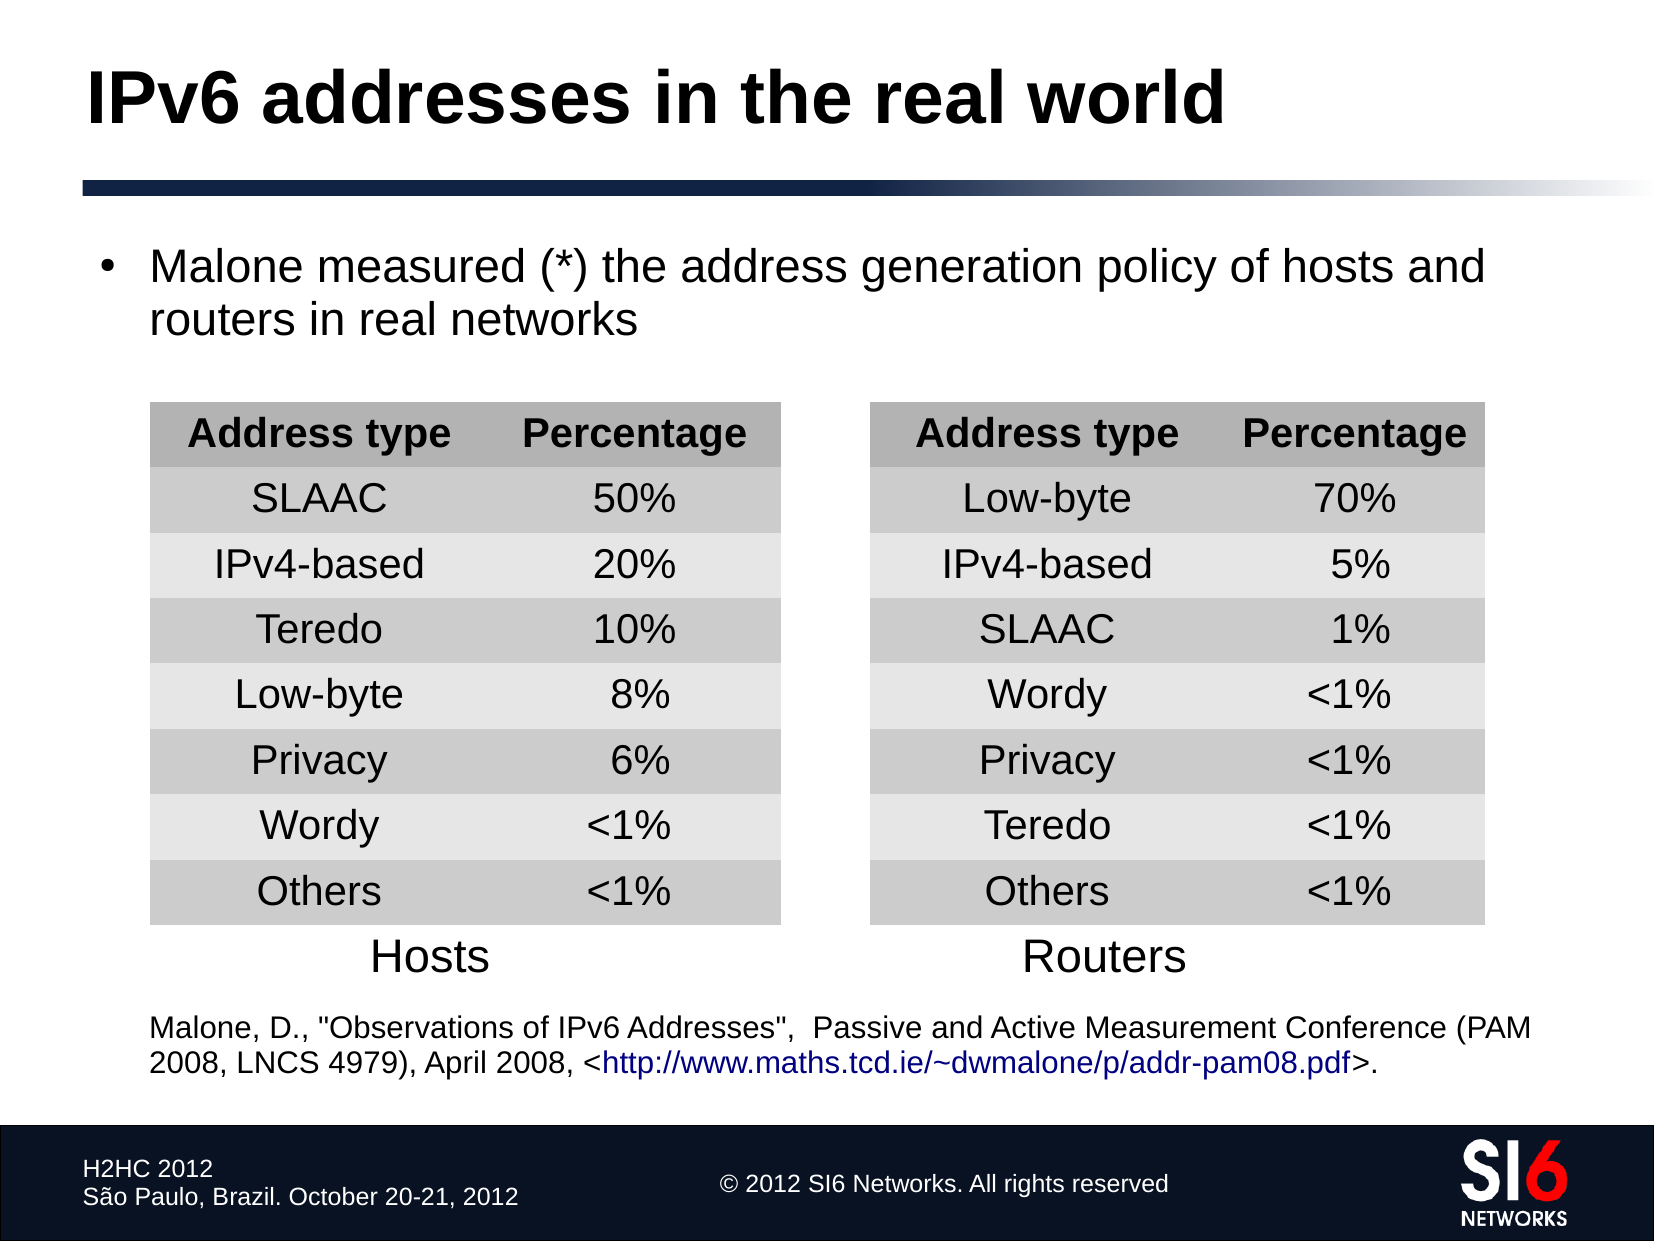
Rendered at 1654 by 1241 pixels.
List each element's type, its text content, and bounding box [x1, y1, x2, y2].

table_cell <1% [1225, 860, 1485, 925]
table_cell Others [870, 860, 1225, 925]
list Hosts Routers Malone, D., "Observations of IPv6 Addresses", Passive and Active Measurement Conference (PAM 2008, LNCS 4979), April 2008, <http://www.maths.tcd.ie/~dwmalone/p/addr-pam08.pdf>. [82, 930, 1571, 1081]
table_cell IPv4-based [870, 533, 1225, 598]
picture [1461, 1139, 1567, 1226]
table_cell <1% [1225, 794, 1485, 860]
table_header Percentage [1225, 402, 1485, 467]
table_cell 70% [1225, 467, 1485, 533]
table_cell Low-byte [150, 663, 489, 729]
table_cell Others [150, 860, 489, 925]
table_cell 6% [489, 729, 781, 794]
table_cell IPv4-based [150, 533, 489, 598]
table_cell SLAAC [870, 598, 1225, 663]
table_cell <1% [1225, 663, 1485, 729]
table_cell <1% [489, 794, 781, 860]
table_cell 50% [489, 467, 781, 533]
list Malone measured (*) the address generation policy of hosts and routers in real networks [82, 240, 1571, 346]
table_cell Privacy [870, 729, 1225, 794]
table_cell <1% [489, 860, 781, 925]
table_header Address type [870, 402, 1225, 467]
table_cell Low-byte [870, 467, 1225, 533]
table_cell Privacy [150, 729, 489, 794]
table_cell 20% [489, 533, 781, 598]
table_cell 8% [489, 663, 781, 729]
table_cell 10% [489, 598, 781, 663]
table_cell Wordy [870, 663, 1225, 729]
table_cell Wordy [150, 794, 489, 860]
table_cell 5% [1225, 533, 1485, 598]
table_cell Teredo [870, 794, 1225, 860]
table_cell 1% [1225, 598, 1485, 663]
table_cell <1% [1225, 729, 1485, 794]
table_cell SLAAC [150, 467, 489, 533]
table_header Address type [150, 402, 489, 467]
table_cell Teredo [150, 598, 489, 663]
table_header Percentage [489, 402, 781, 467]
title IPv6 addresses in the real world [86, 30, 1576, 166]
